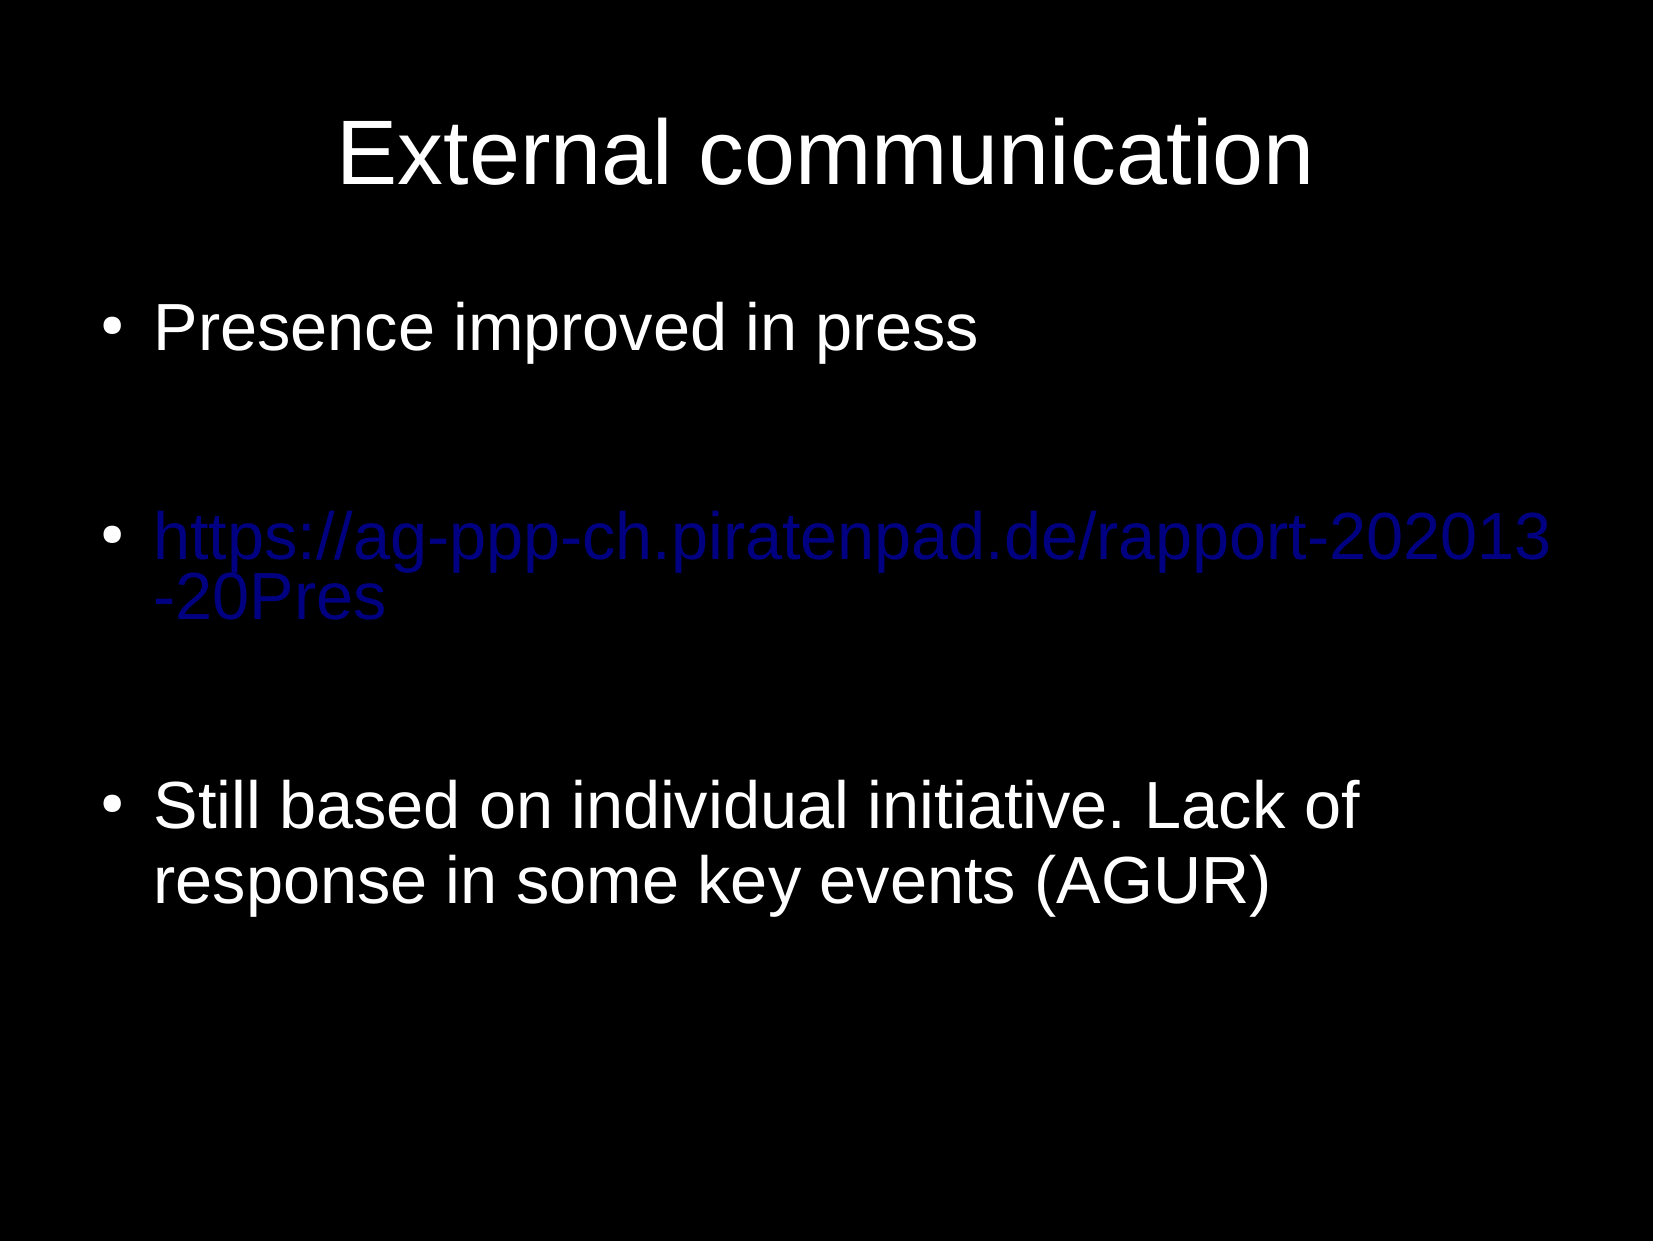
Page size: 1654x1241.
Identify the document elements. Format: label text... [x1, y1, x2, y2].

title External communication [82, 49, 1571, 257]
list Presence improved in press https://ag-ppp-ch.piratenpad.de/rapport-202013-20Pres Still based on individual initiative. Lack of response in some key events (AGUR) [82, 290, 1571, 1010]
